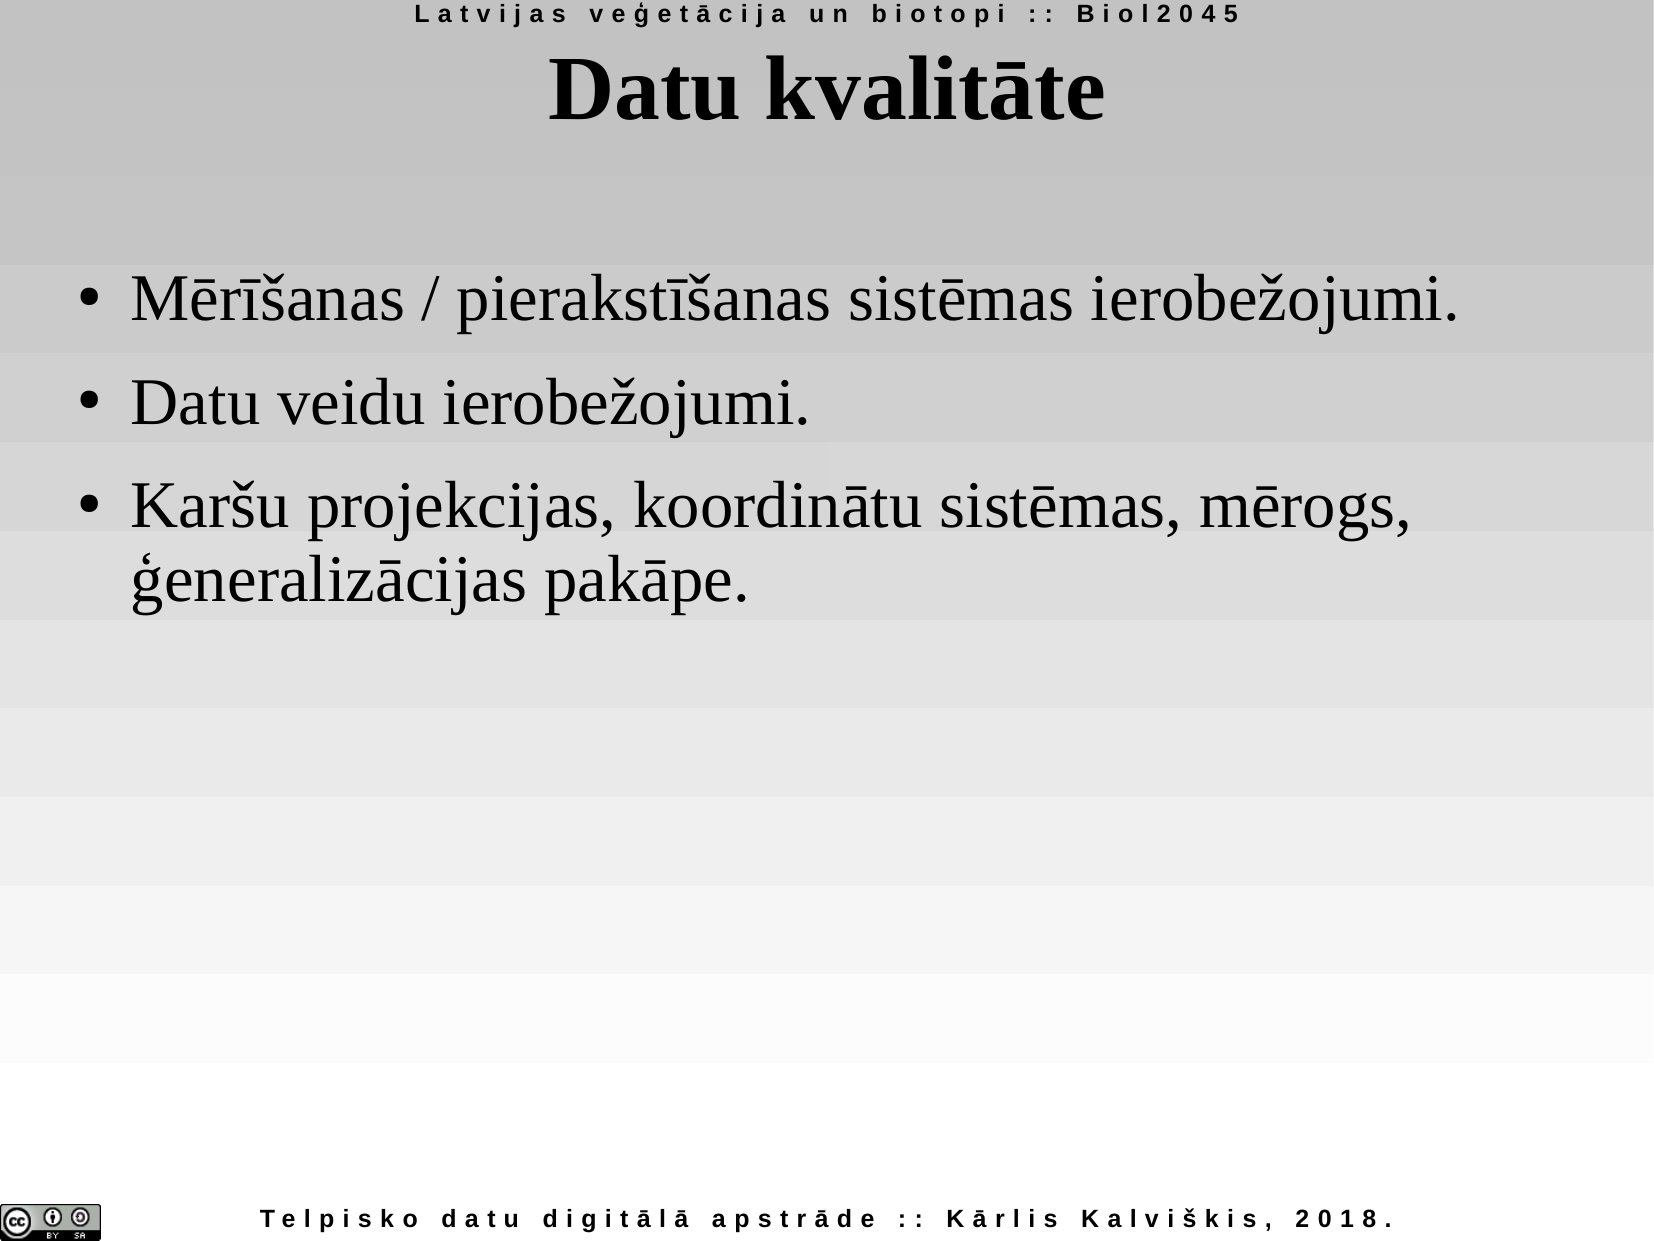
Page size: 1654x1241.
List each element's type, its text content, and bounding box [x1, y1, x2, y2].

list Mērīšanas / pierakstīšanas sistēmas ierobežojumi. Datu veidu ierobežojumi. Karšu projekcijas, koordinātu sistēmas, mērogs, ģeneralizācijas pakāpe. [59, 261, 1596, 1175]
picture [0, 0, 1654, 1241]
title Datu kvalitāte [59, 37, 1596, 246]
